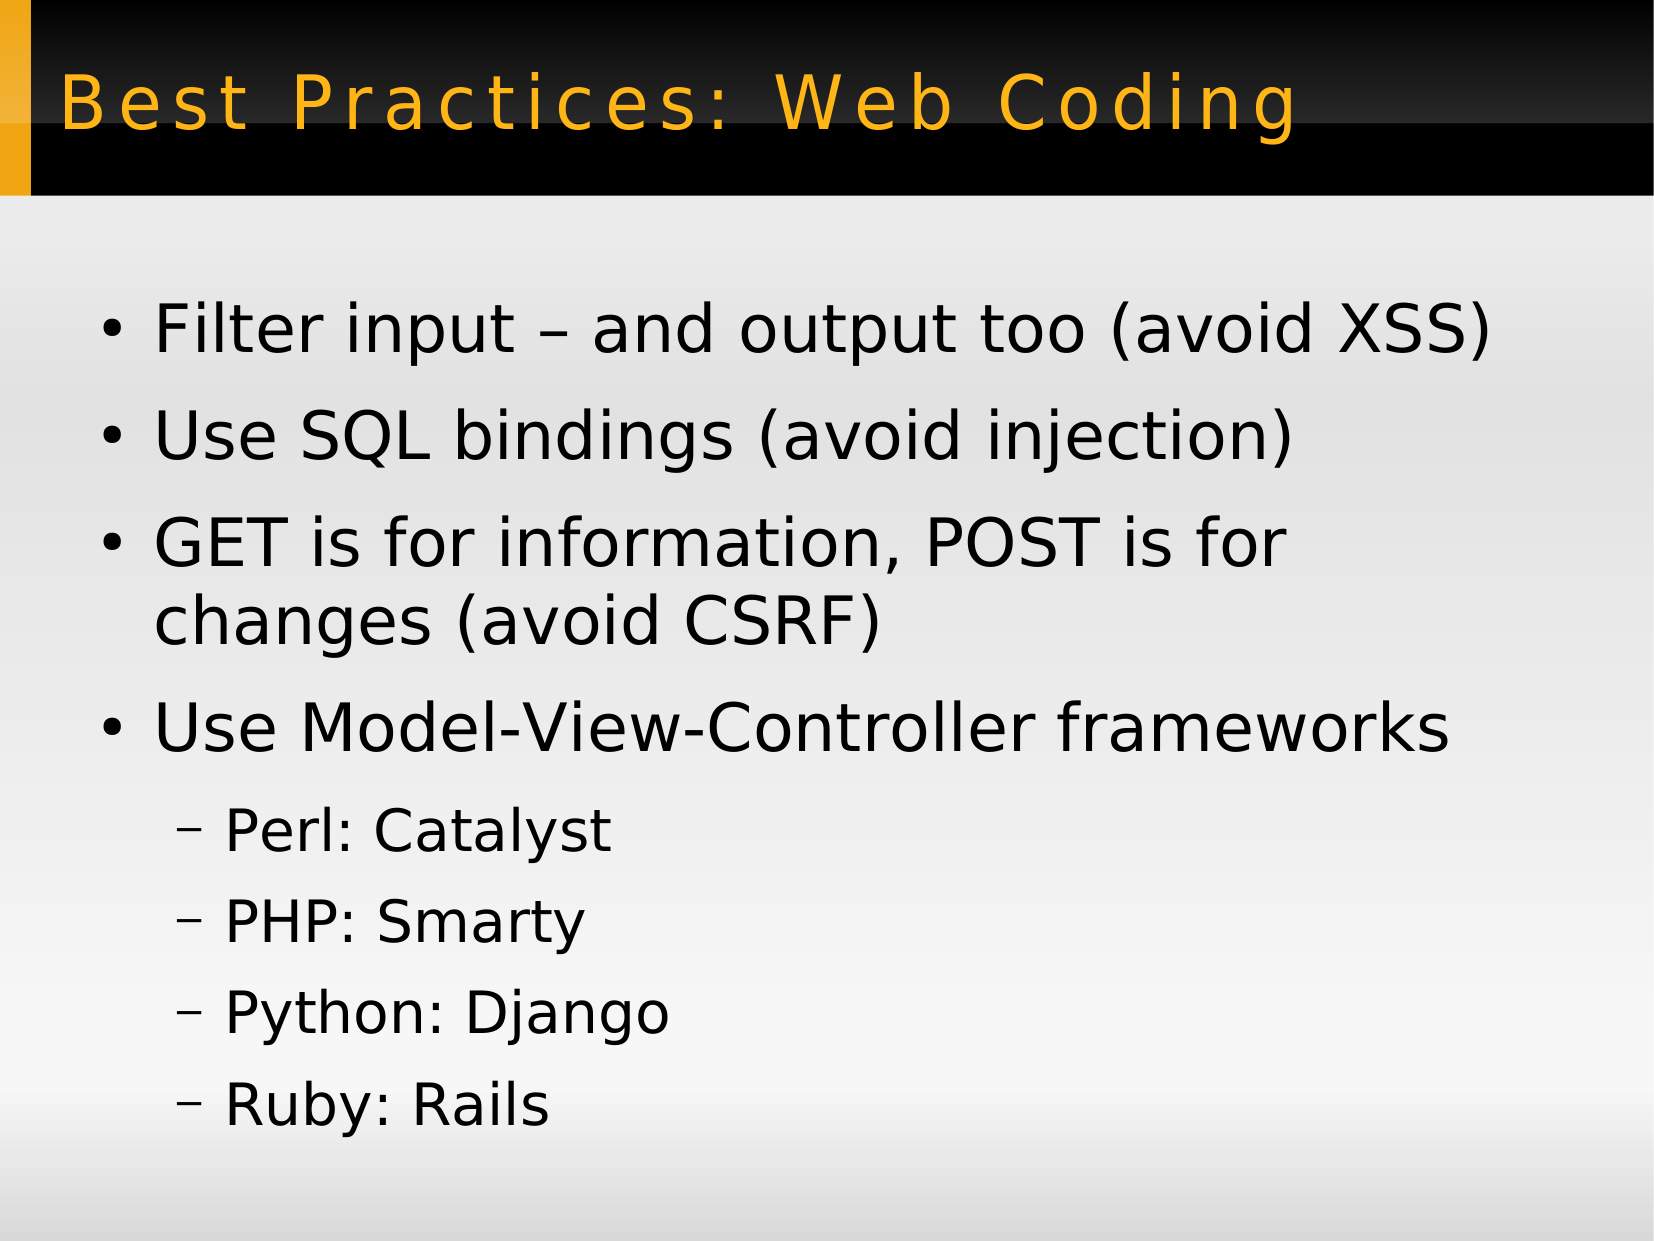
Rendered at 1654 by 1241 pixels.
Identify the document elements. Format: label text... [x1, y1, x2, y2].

list Filter input – and output too (avoid XSS) Use SQL bindings (avoid injection) GET is for information, POST is for changes (avoid CSRF) Use Model-View-Controller frameworks Perl: Catalyst PHP: Smarty Python: Django Ruby: Rails [82, 290, 1571, 1140]
title Best Practices: Web Coding [59, 36, 1613, 171]
picture [0, 0, 1654, 1241]
